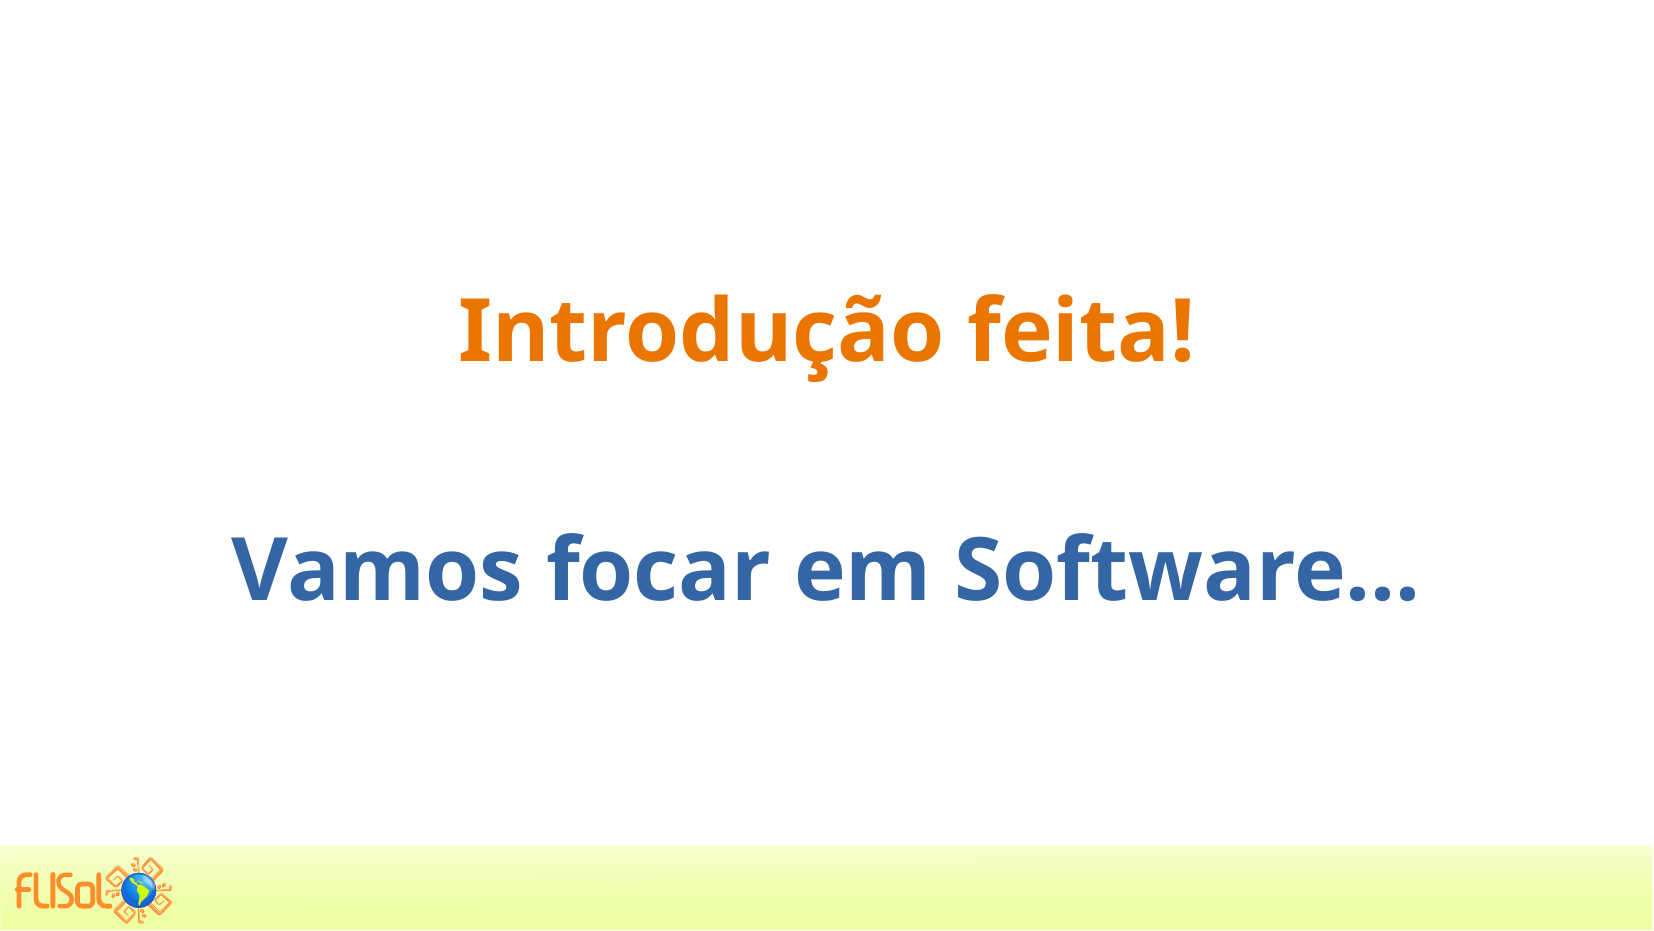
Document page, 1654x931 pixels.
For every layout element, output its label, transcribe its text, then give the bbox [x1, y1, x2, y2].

subtitle Introdução feita! Vamos focar em Software... [29, 177, 1625, 717]
text_box [0, 844, 1654, 931]
